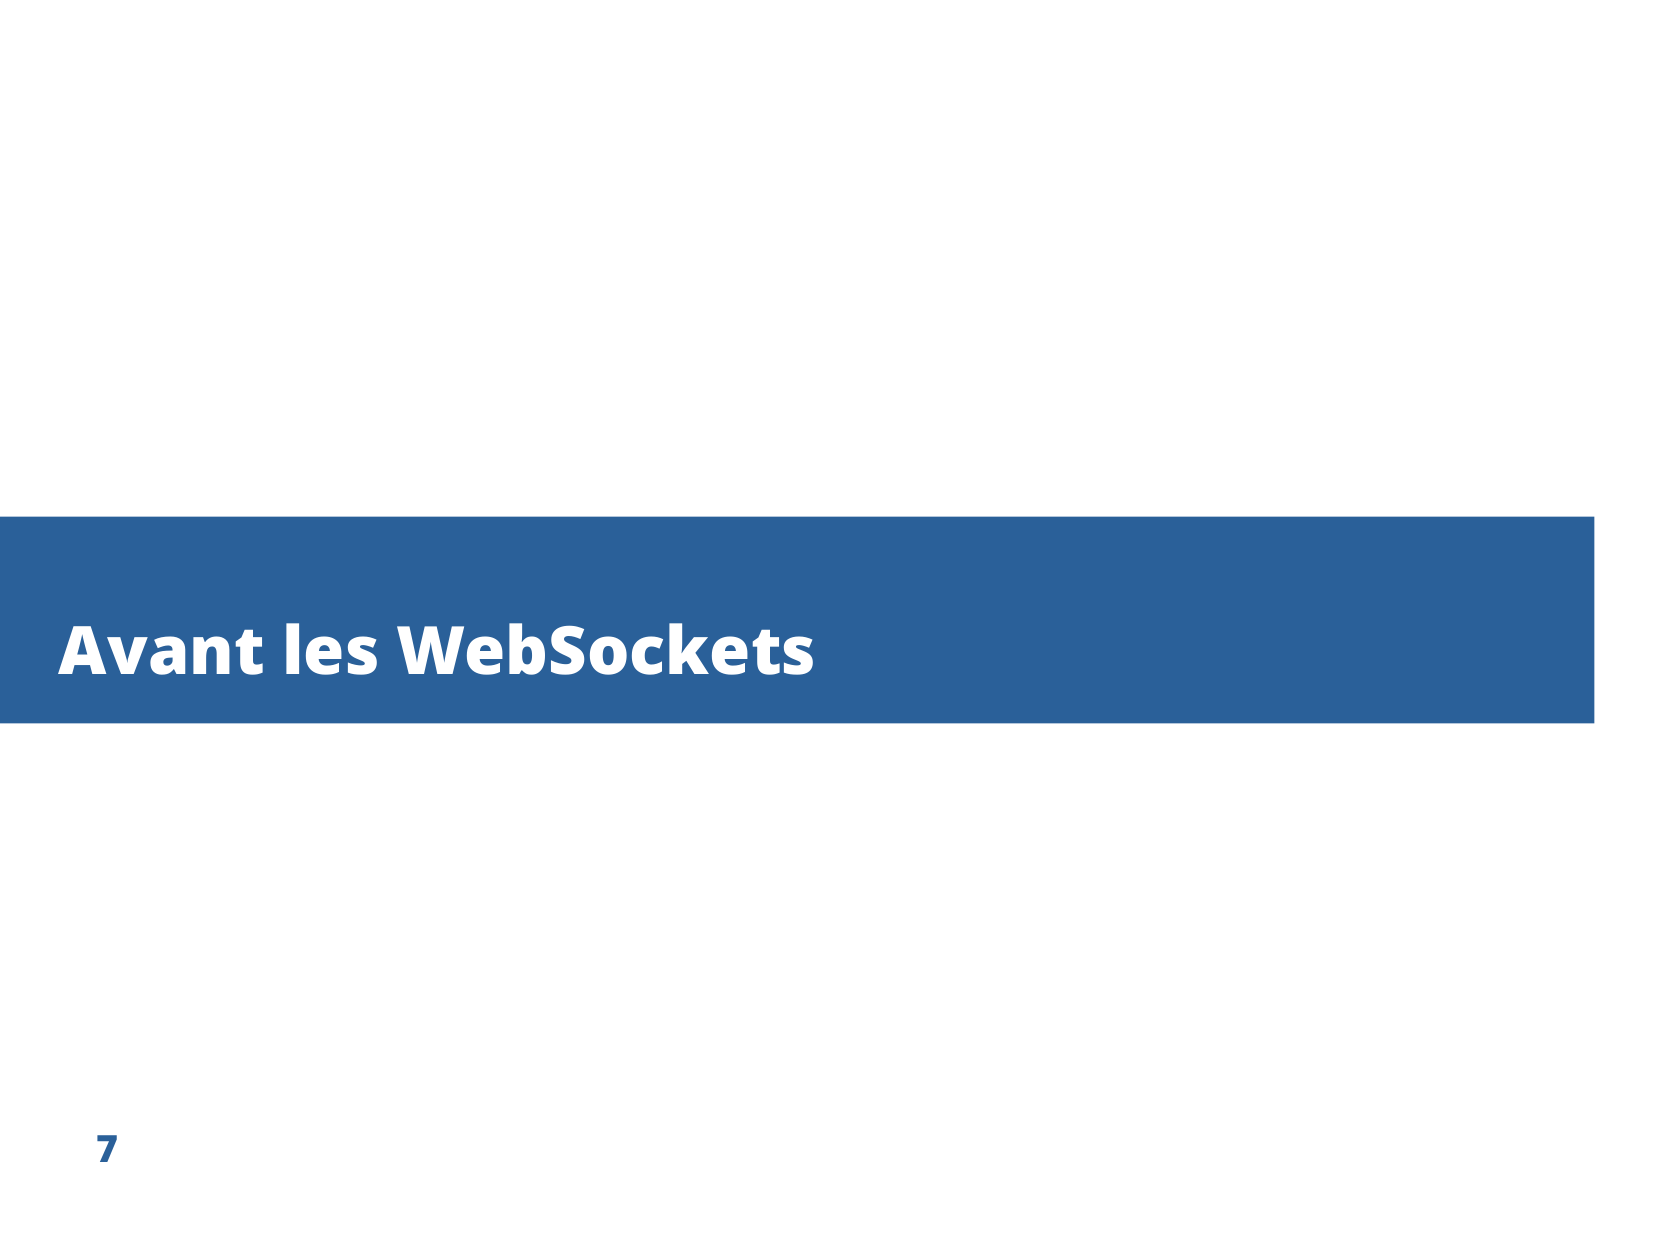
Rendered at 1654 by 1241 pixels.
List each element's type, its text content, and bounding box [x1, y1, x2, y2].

title Avant les WebSockets [59, 546, 1595, 694]
